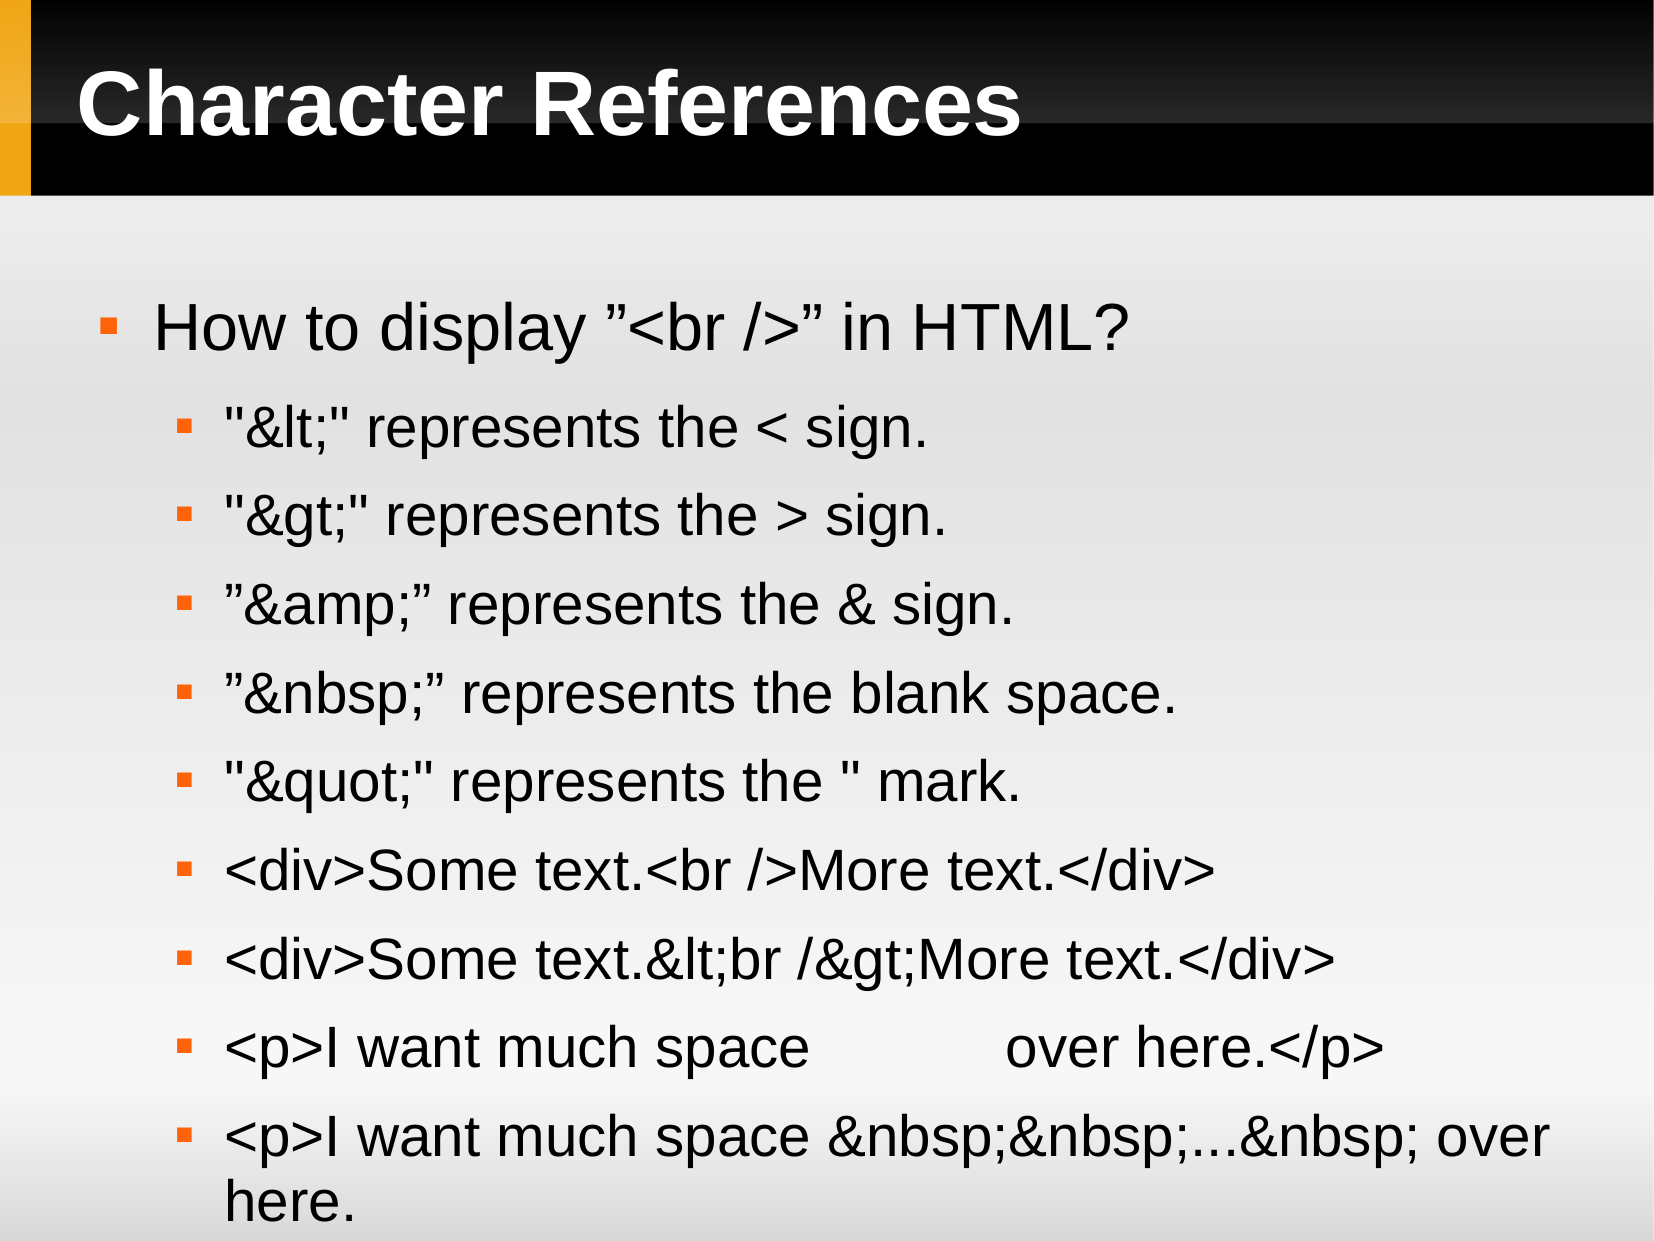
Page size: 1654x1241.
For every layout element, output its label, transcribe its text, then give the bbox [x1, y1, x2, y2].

picture [0, 0, 1654, 1241]
title Character References [76, 0, 1565, 208]
list How to display ”<br />” in HTML? "&lt;" represents the < sign. "&gt;" represents the > sign. ”&amp;” represents the & sign. ”&nbsp;” represents the blank space. "&quot;" represents the " mark. <div>Some text.<br />More text.</div> <div>Some text.&lt;br /&gt;More text.</div> <p>I want much space over here.</p> <p>I want much space &nbsp;&nbsp;...&nbsp; over here. [82, 290, 1571, 1234]
